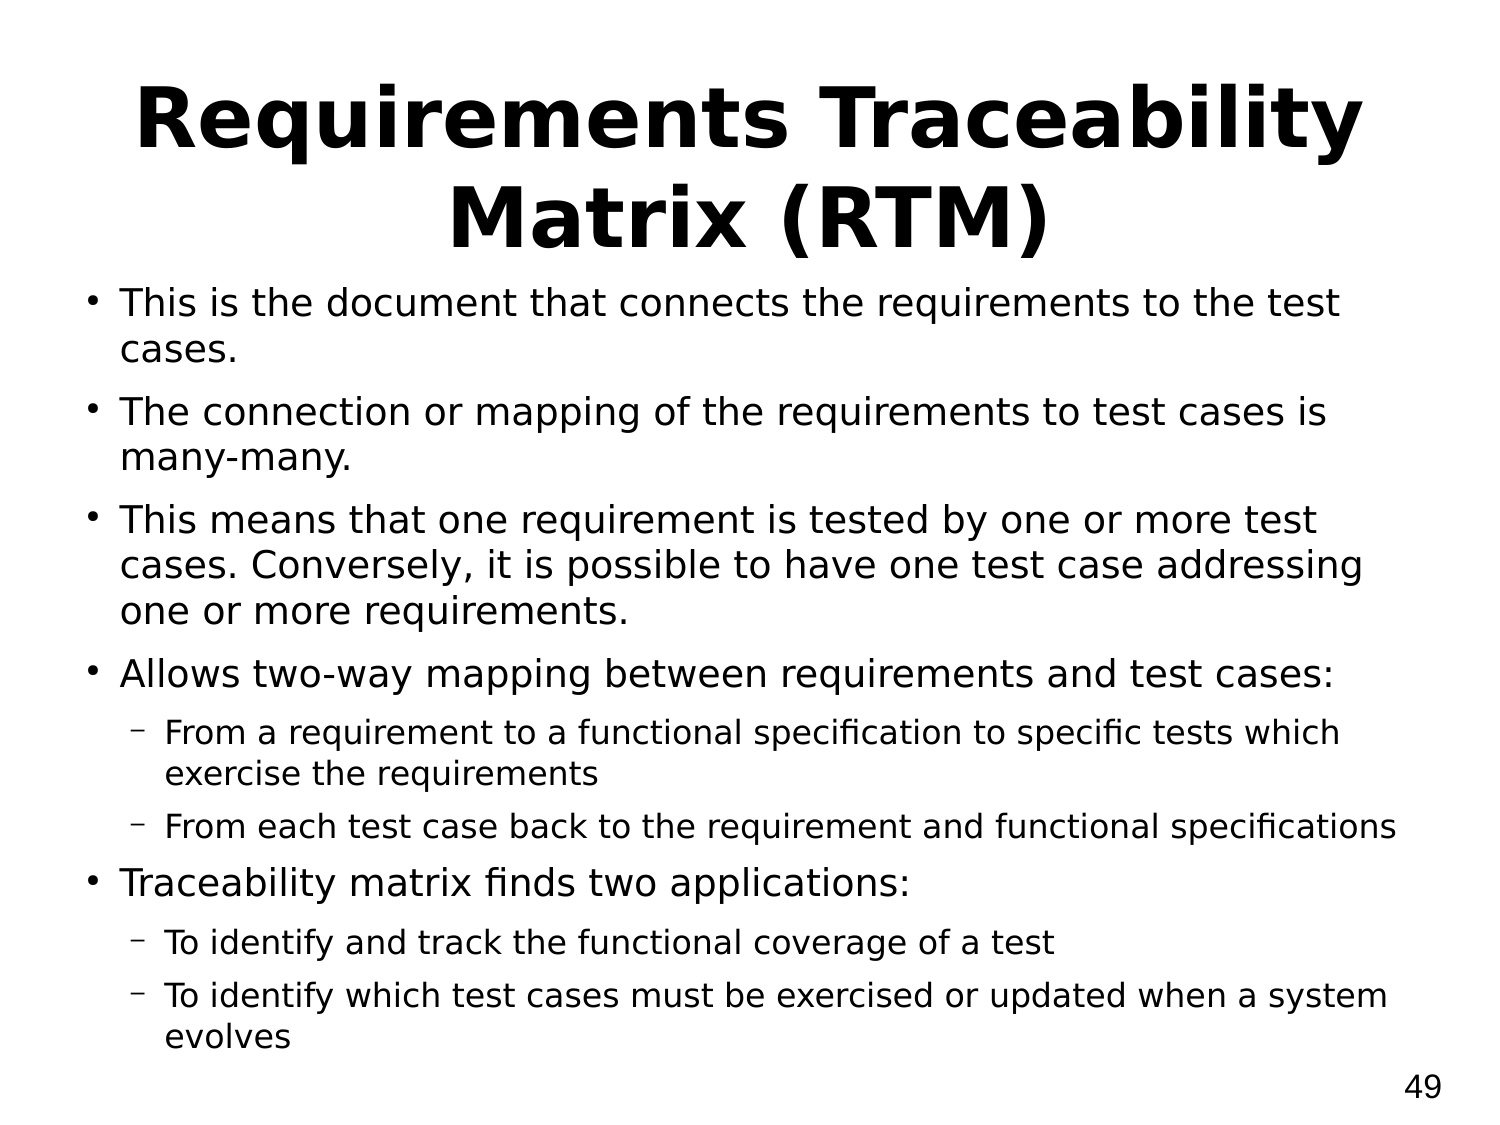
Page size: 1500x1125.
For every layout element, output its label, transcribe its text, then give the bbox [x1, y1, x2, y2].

title Requirements Traceability Matrix (RTM) [75, 56, 1425, 189]
list This is the document that connects the requirements to the test cases. The connection or mapping of the requirements to test cases is many-many. This means that one requirement is tested by one or more test cases. Conversely, it is possible to have one test case addressing one or more requirements. Allows two-way mapping between requirements and test cases: From a requirement to a functional specification to specific tests which exercise the requirements From each test case back to the requirement and functional specifications Traceability matrix finds two applications: To identify and track the functional coverage of a test To identify which test cases must be exercised or updated when a system evolves [75, 278, 1425, 1093]
